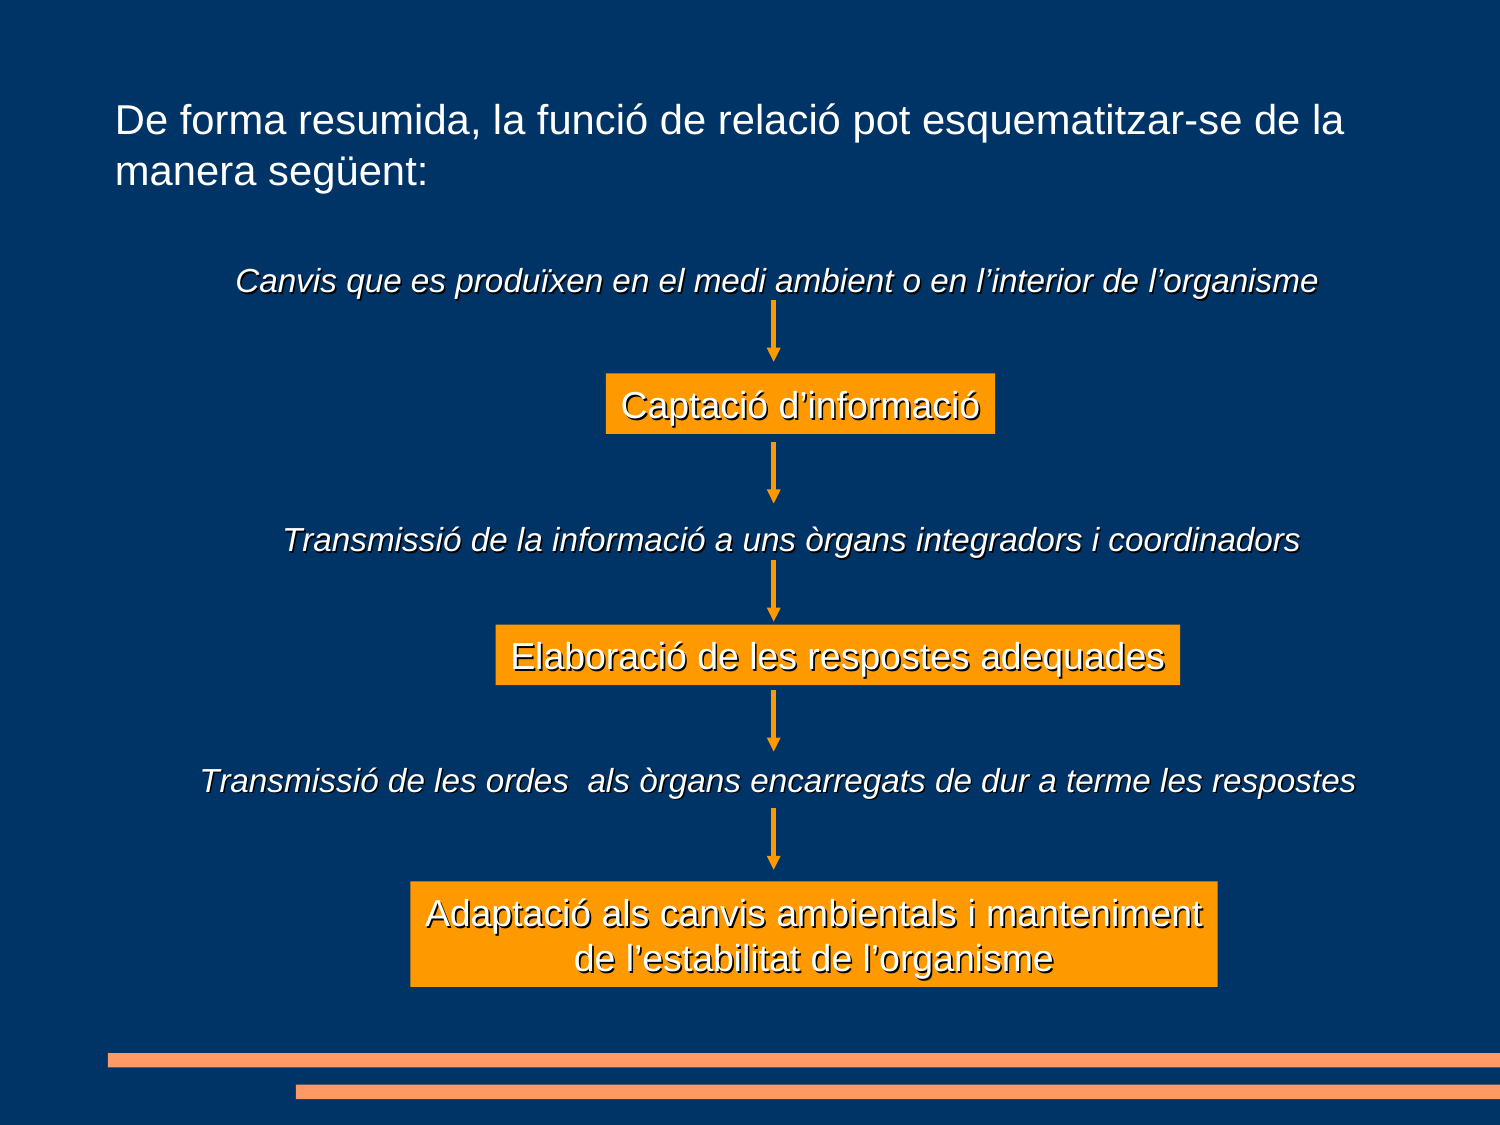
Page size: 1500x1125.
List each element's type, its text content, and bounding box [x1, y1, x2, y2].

list De forma resumida, la funció de relació pot esquematitzar-se de la manera següent: [100, 85, 1406, 201]
text_box Transmissió de les ordes als òrgans encarregats de dur a terme les respostes [184, 751, 1374, 807]
text_box Adaptació als canvis ambientals i manteniment de l’estabilitat de l’organisme [410, 881, 1218, 987]
text_box Captació d’informació [605, 373, 996, 434]
text_box Elaboració de les respostes adequades [495, 624, 1181, 686]
text_box Canvis que es produïxen en el medi ambient o en l’interior de l’organisme [220, 251, 1336, 308]
text_box Transmissió de la informació a uns òrgans integradors i coordinadors [267, 510, 1318, 566]
